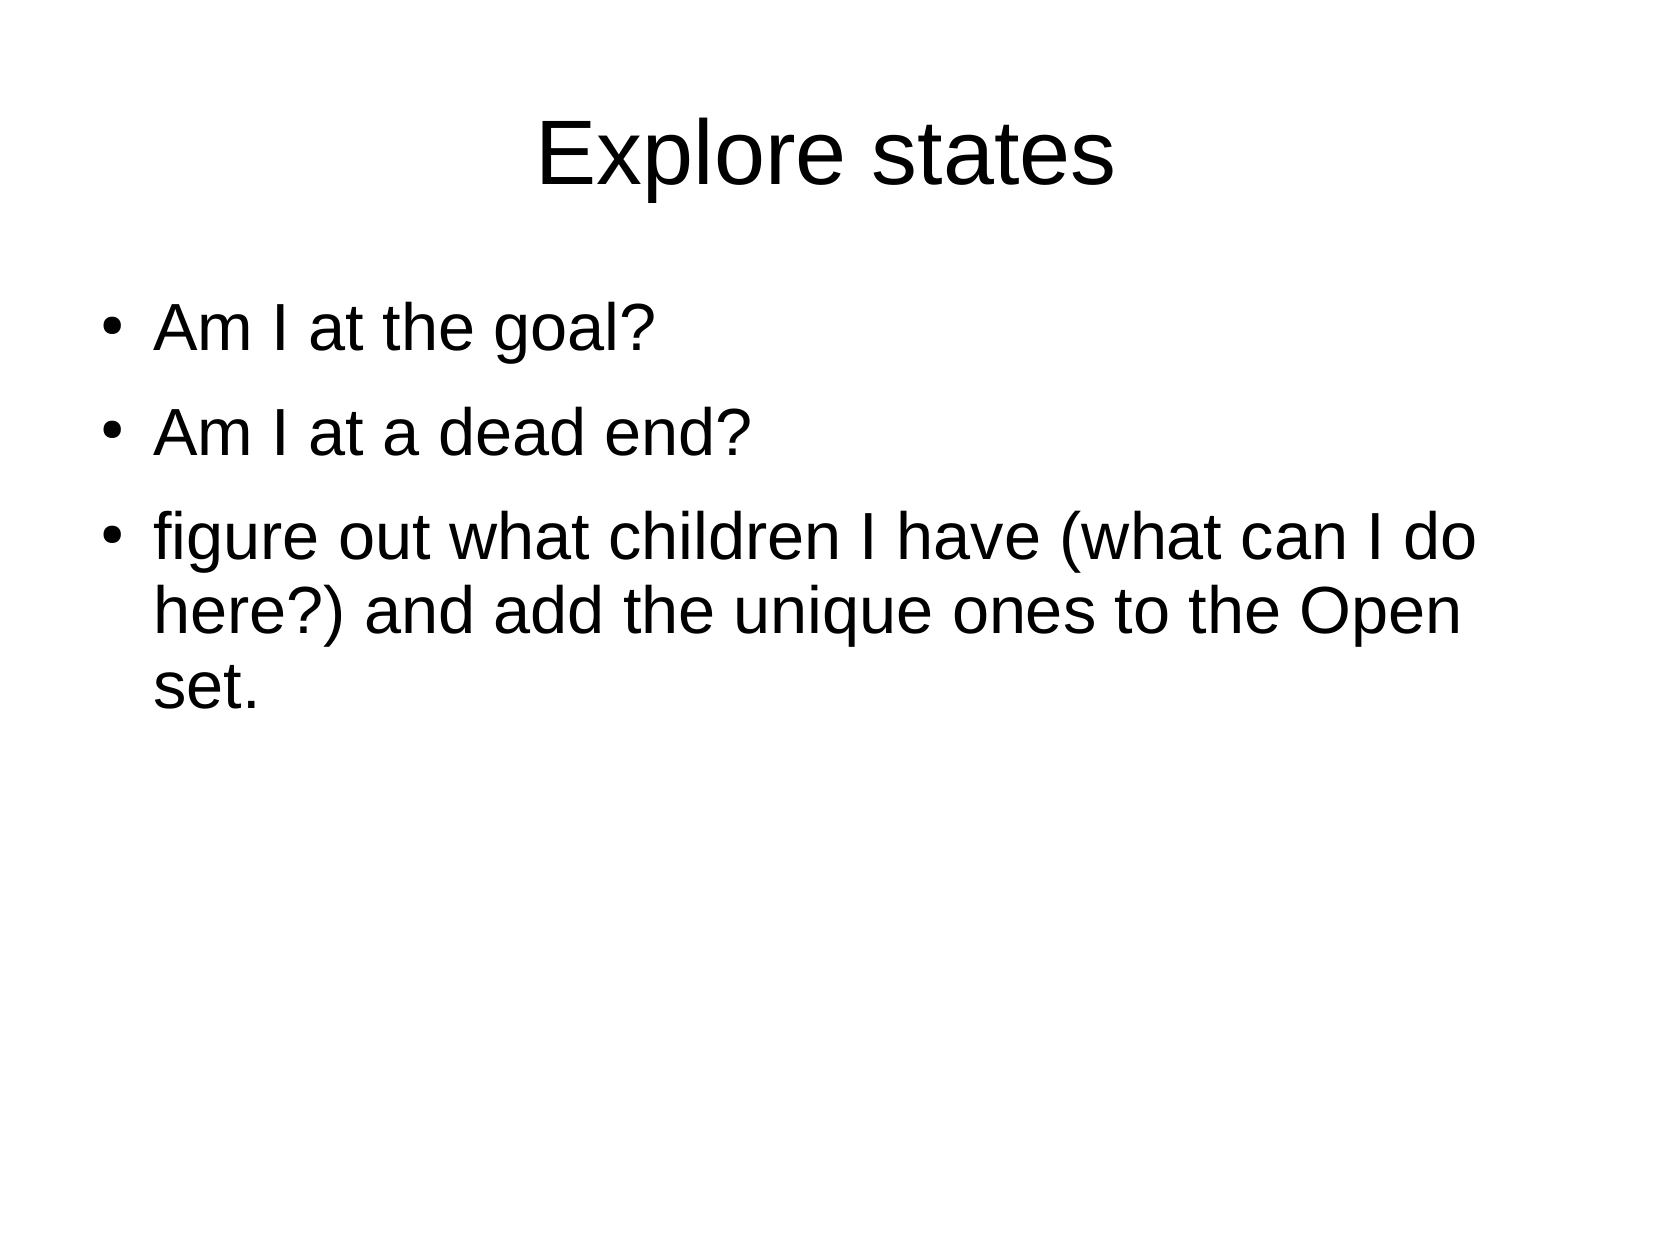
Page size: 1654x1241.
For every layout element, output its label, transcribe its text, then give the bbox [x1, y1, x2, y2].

list Am I at the goal? Am I at a dead end? figure out what children I have (what can I do here?) and add the unique ones to the Open set. [82, 290, 1571, 1010]
title Explore states [82, 49, 1571, 257]
